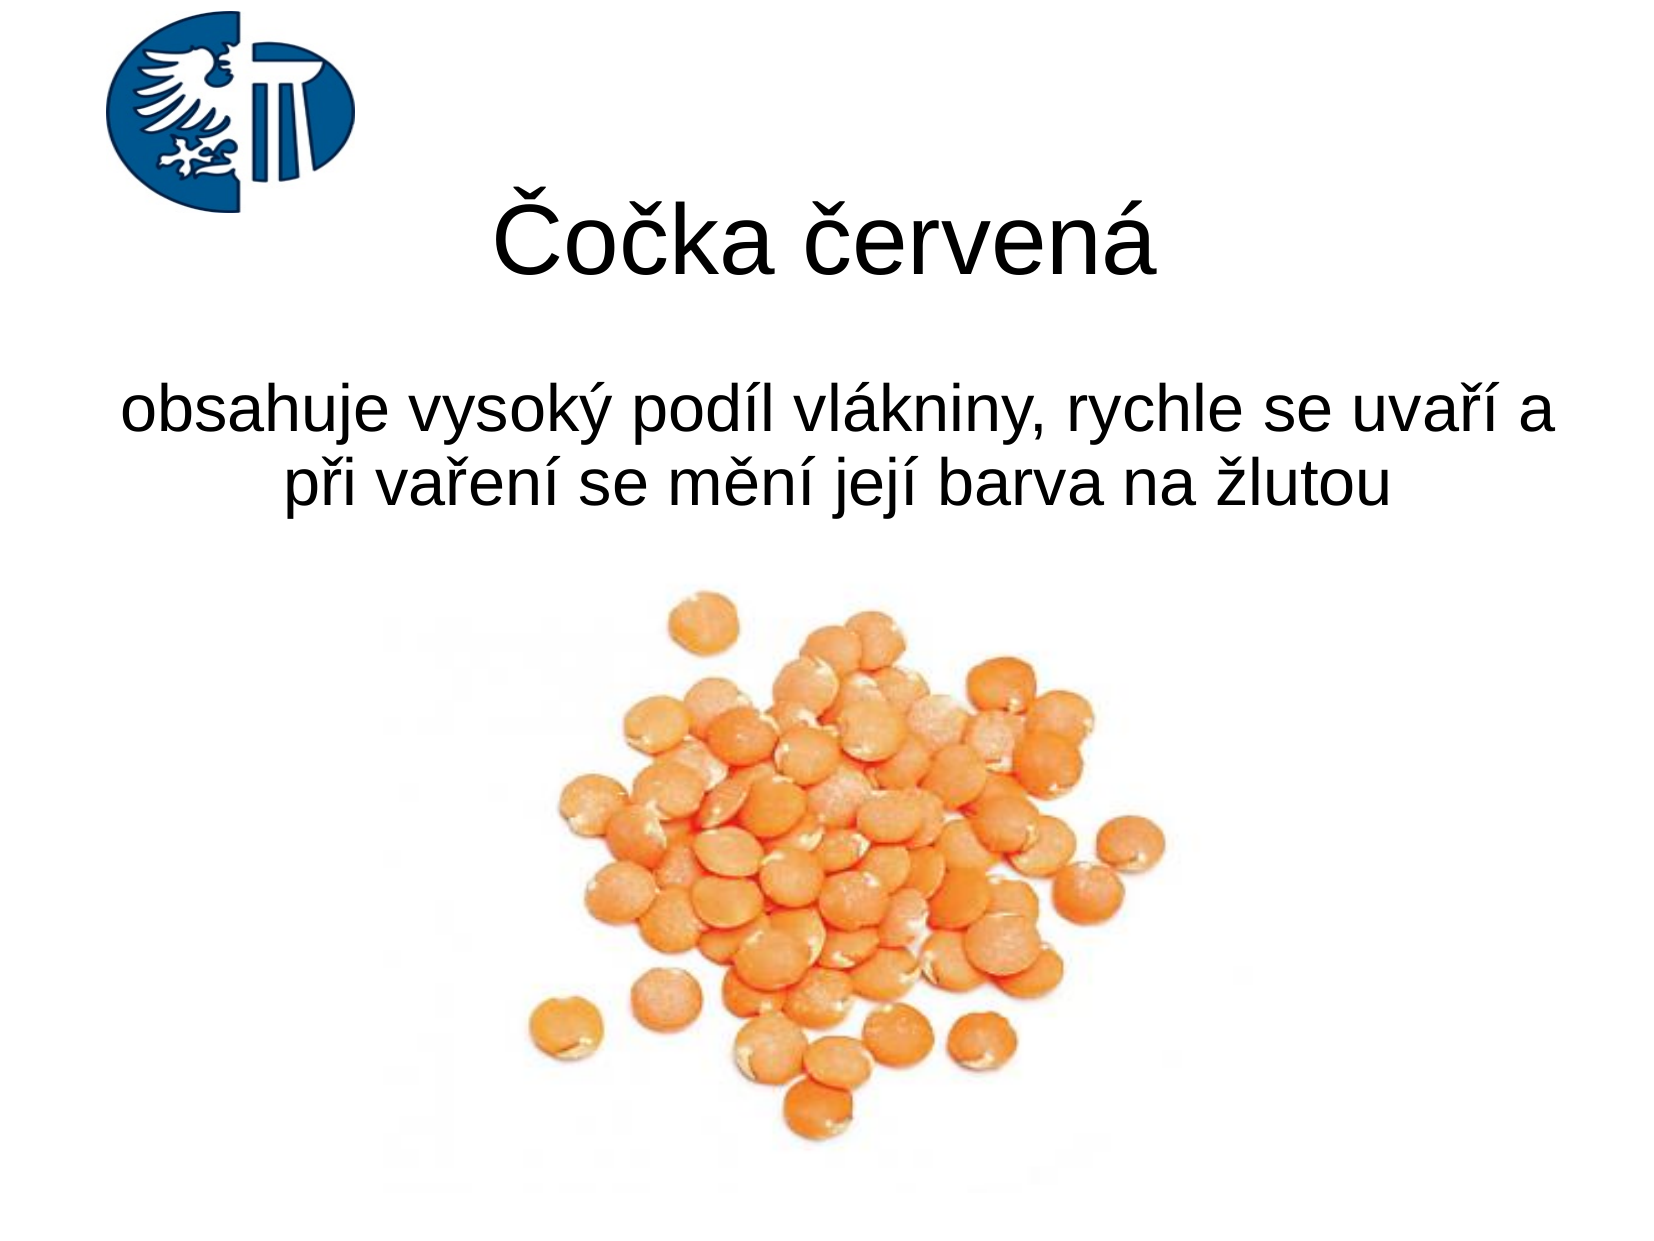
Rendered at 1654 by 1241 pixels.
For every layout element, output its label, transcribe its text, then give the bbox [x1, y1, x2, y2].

picture [383, 569, 1270, 1193]
title Čočka červená obsahuje vysoký podíl vlákniny, rychle se uvaří a při vaření se mění její barva na žlutou [94, 184, 1583, 520]
picture [106, 11, 355, 184]
